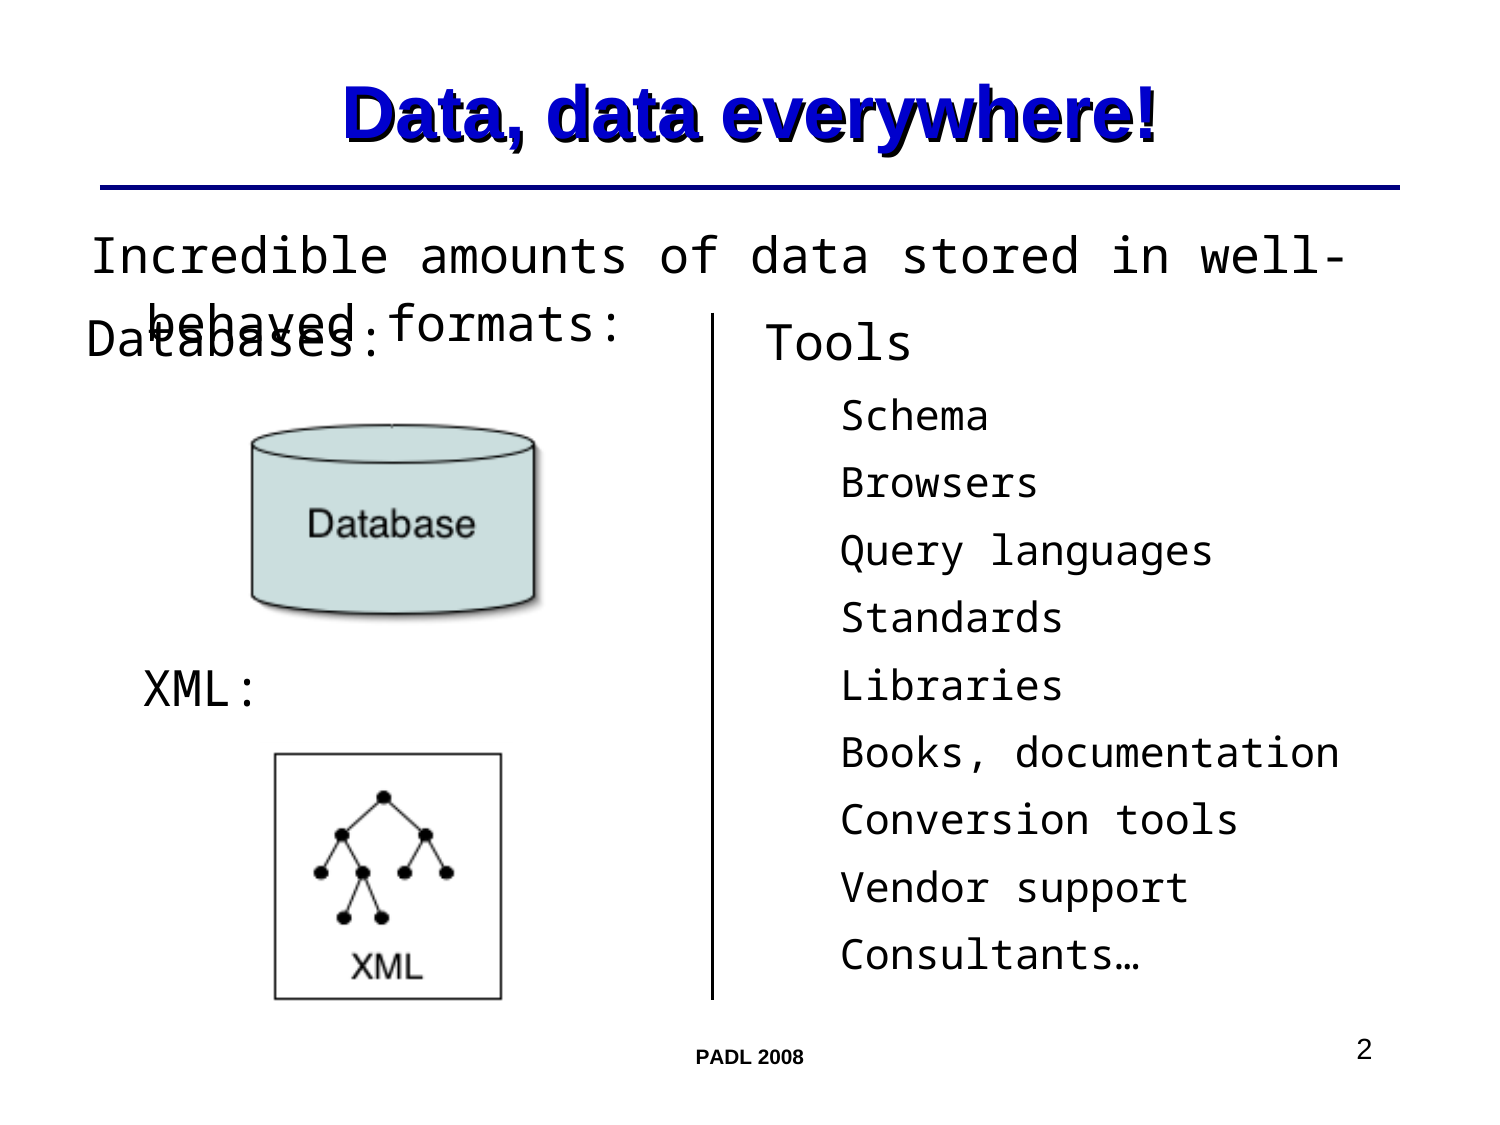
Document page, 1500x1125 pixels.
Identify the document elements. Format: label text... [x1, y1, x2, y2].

text_box Tools Schema Browsers Query languages Standards Libraries Books, documentation Conversion tools Vendor support Consultants… [749, 299, 1400, 1013]
text_box XML: [127, 645, 278, 730]
picture [237, 412, 548, 630]
title Data, data everywhere! [99, 63, 1401, 163]
text_box Databases: [71, 295, 401, 380]
list Incredible amounts of data stored in well-behaved formats: [75, 212, 1413, 1013]
picture [260, 741, 513, 1013]
